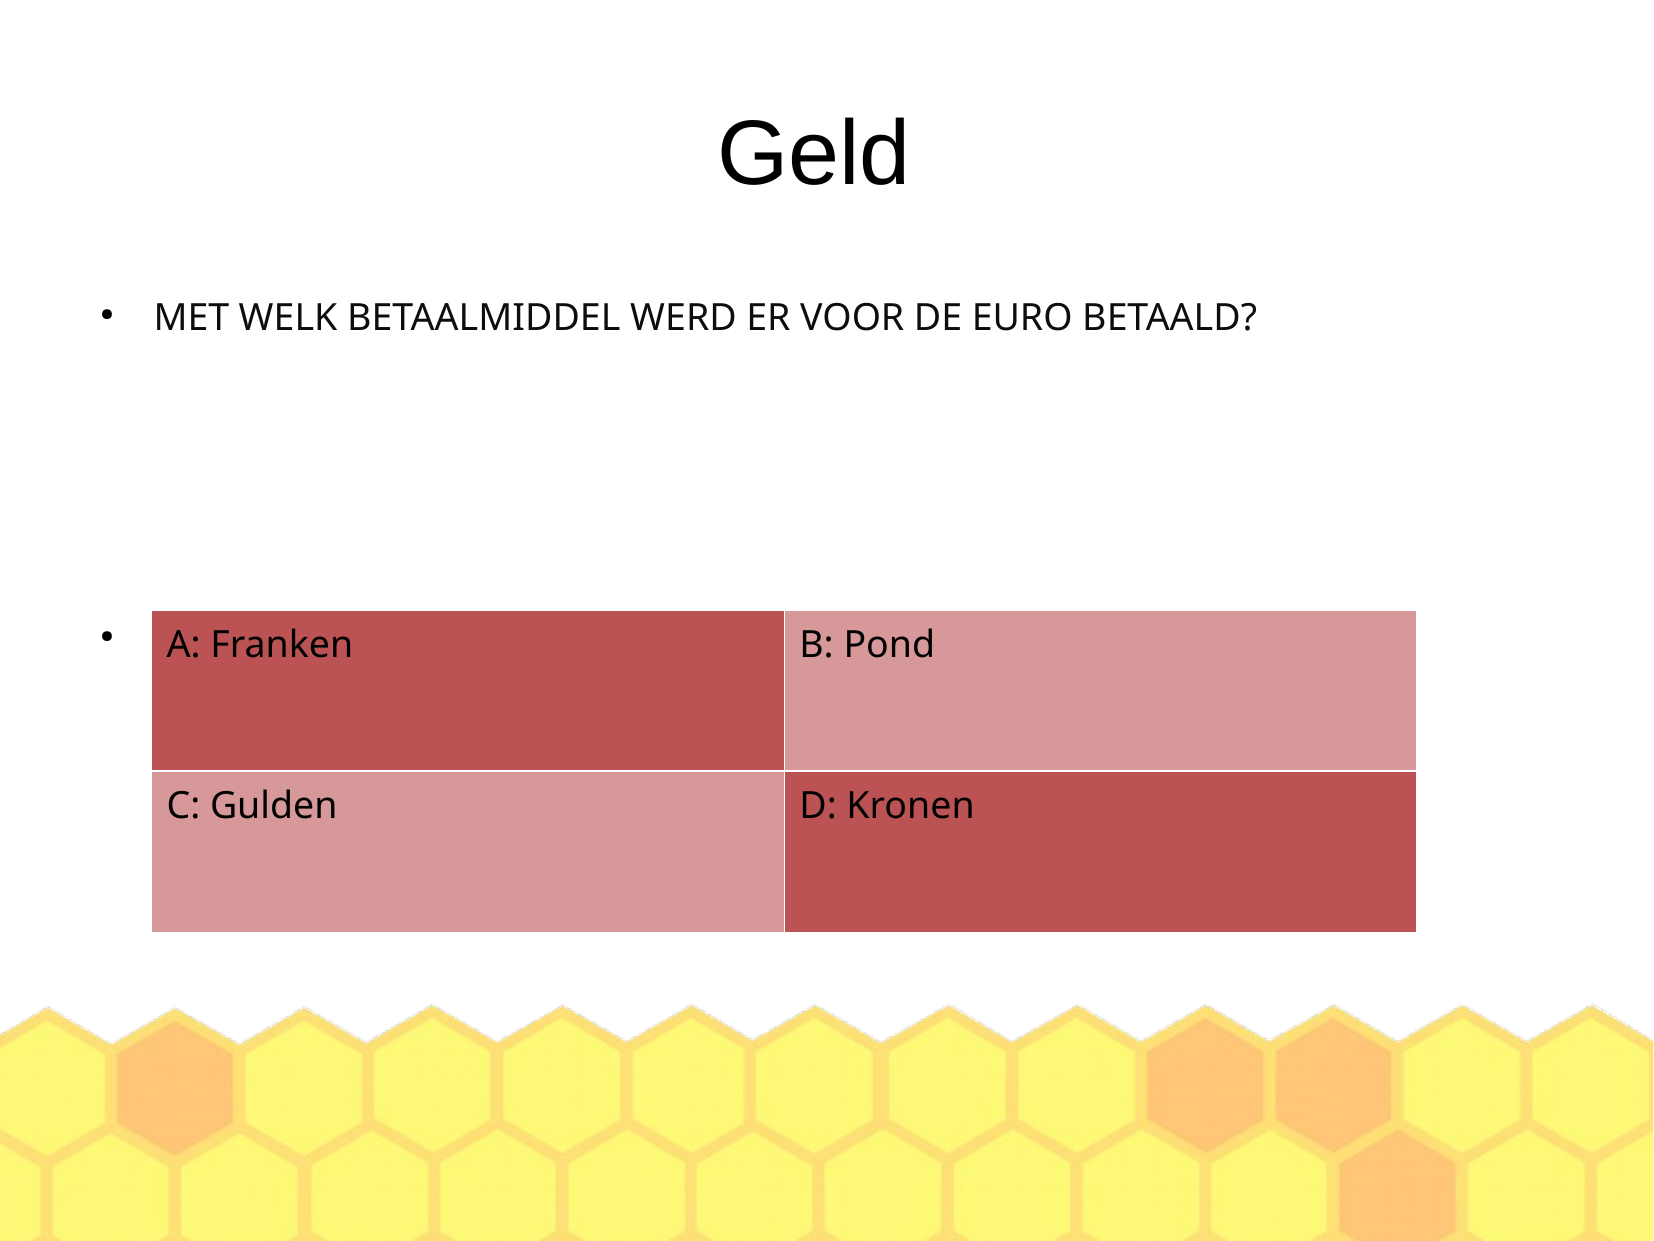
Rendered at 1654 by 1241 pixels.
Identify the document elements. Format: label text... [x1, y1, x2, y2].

title Geld [82, 49, 1571, 257]
list Met welk betaalmiddel werd er voor de euro betaald? [82, 290, 1571, 1010]
table_cell D: Kronen [785, 772, 1416, 932]
table_header A: Franken [152, 611, 784, 770]
picture [0, 1001, 1654, 1241]
table_header B: Pond [785, 611, 1416, 770]
table_cell C: Gulden [152, 772, 784, 932]
